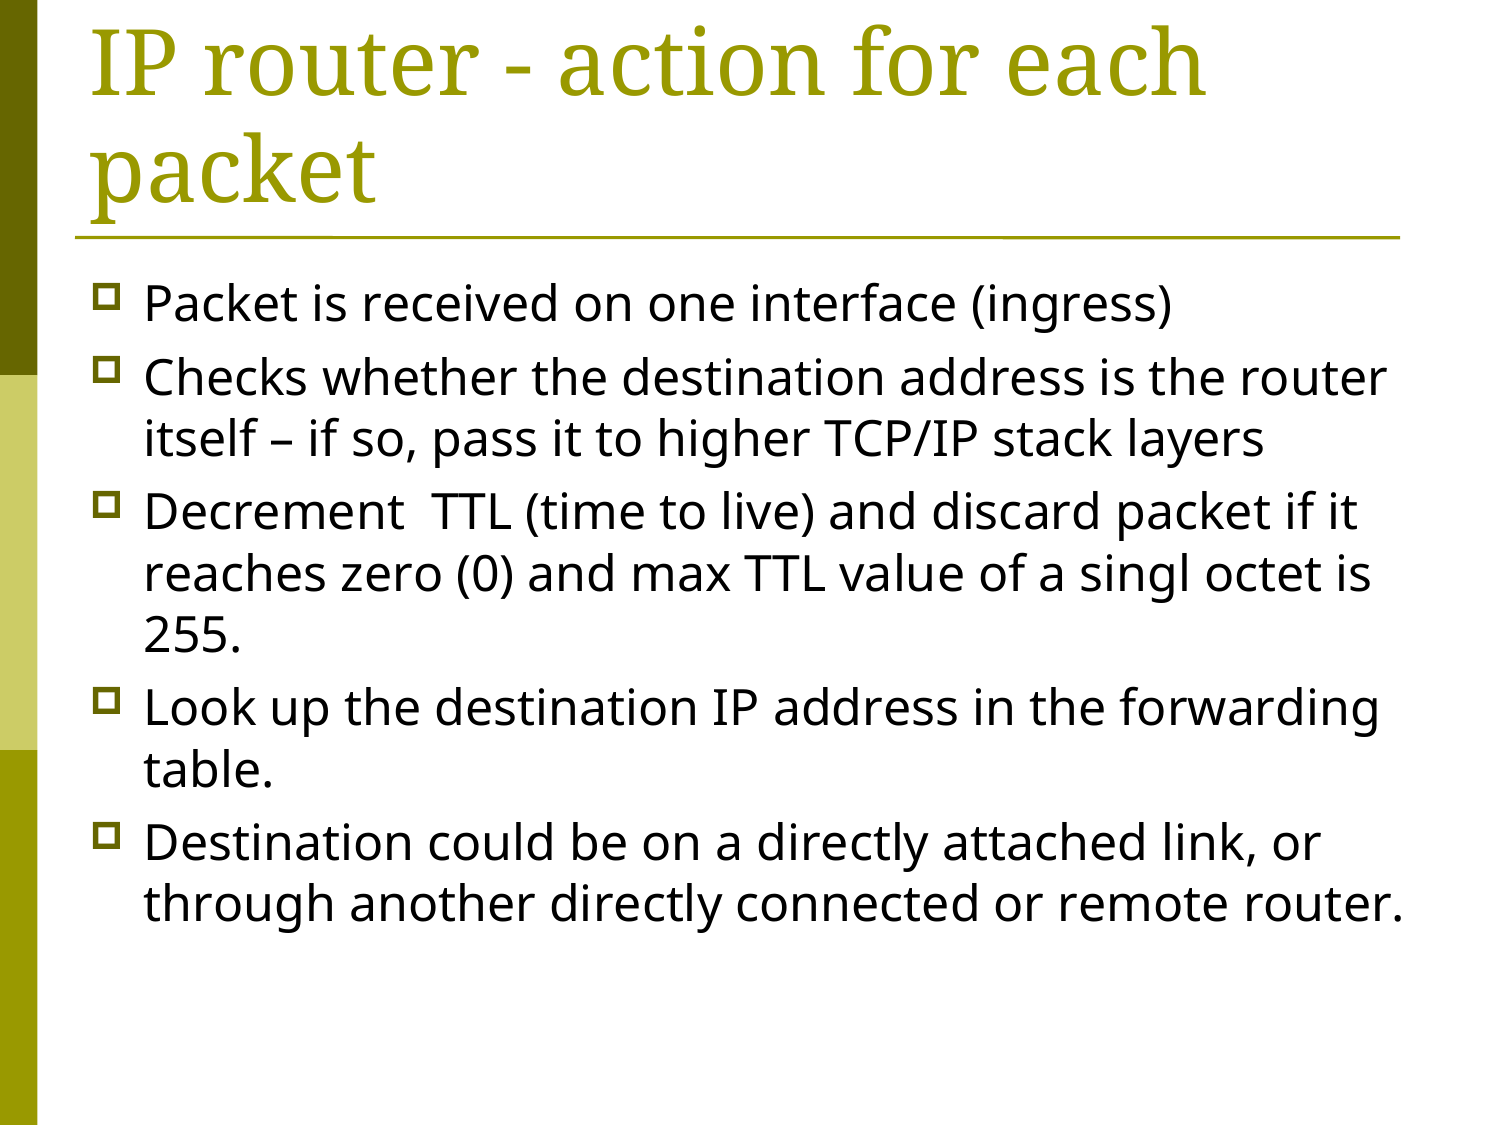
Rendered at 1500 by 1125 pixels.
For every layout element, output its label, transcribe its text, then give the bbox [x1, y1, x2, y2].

title IP router - action for each packet [75, 0, 1426, 233]
list Packet is received on one interface (ingress) Checks whether the destination address is the router itself – if so, pass it to higher TCP/IP stack layers Decrement TTL (time to live) and discard packet if it reaches zero (0) and max TTL value of a singl octet is 255. Look up the destination IP address in the forwarding table. Destination could be on a directly attached link, or through another directly connected or remote router. [75, 262, 1426, 1063]
